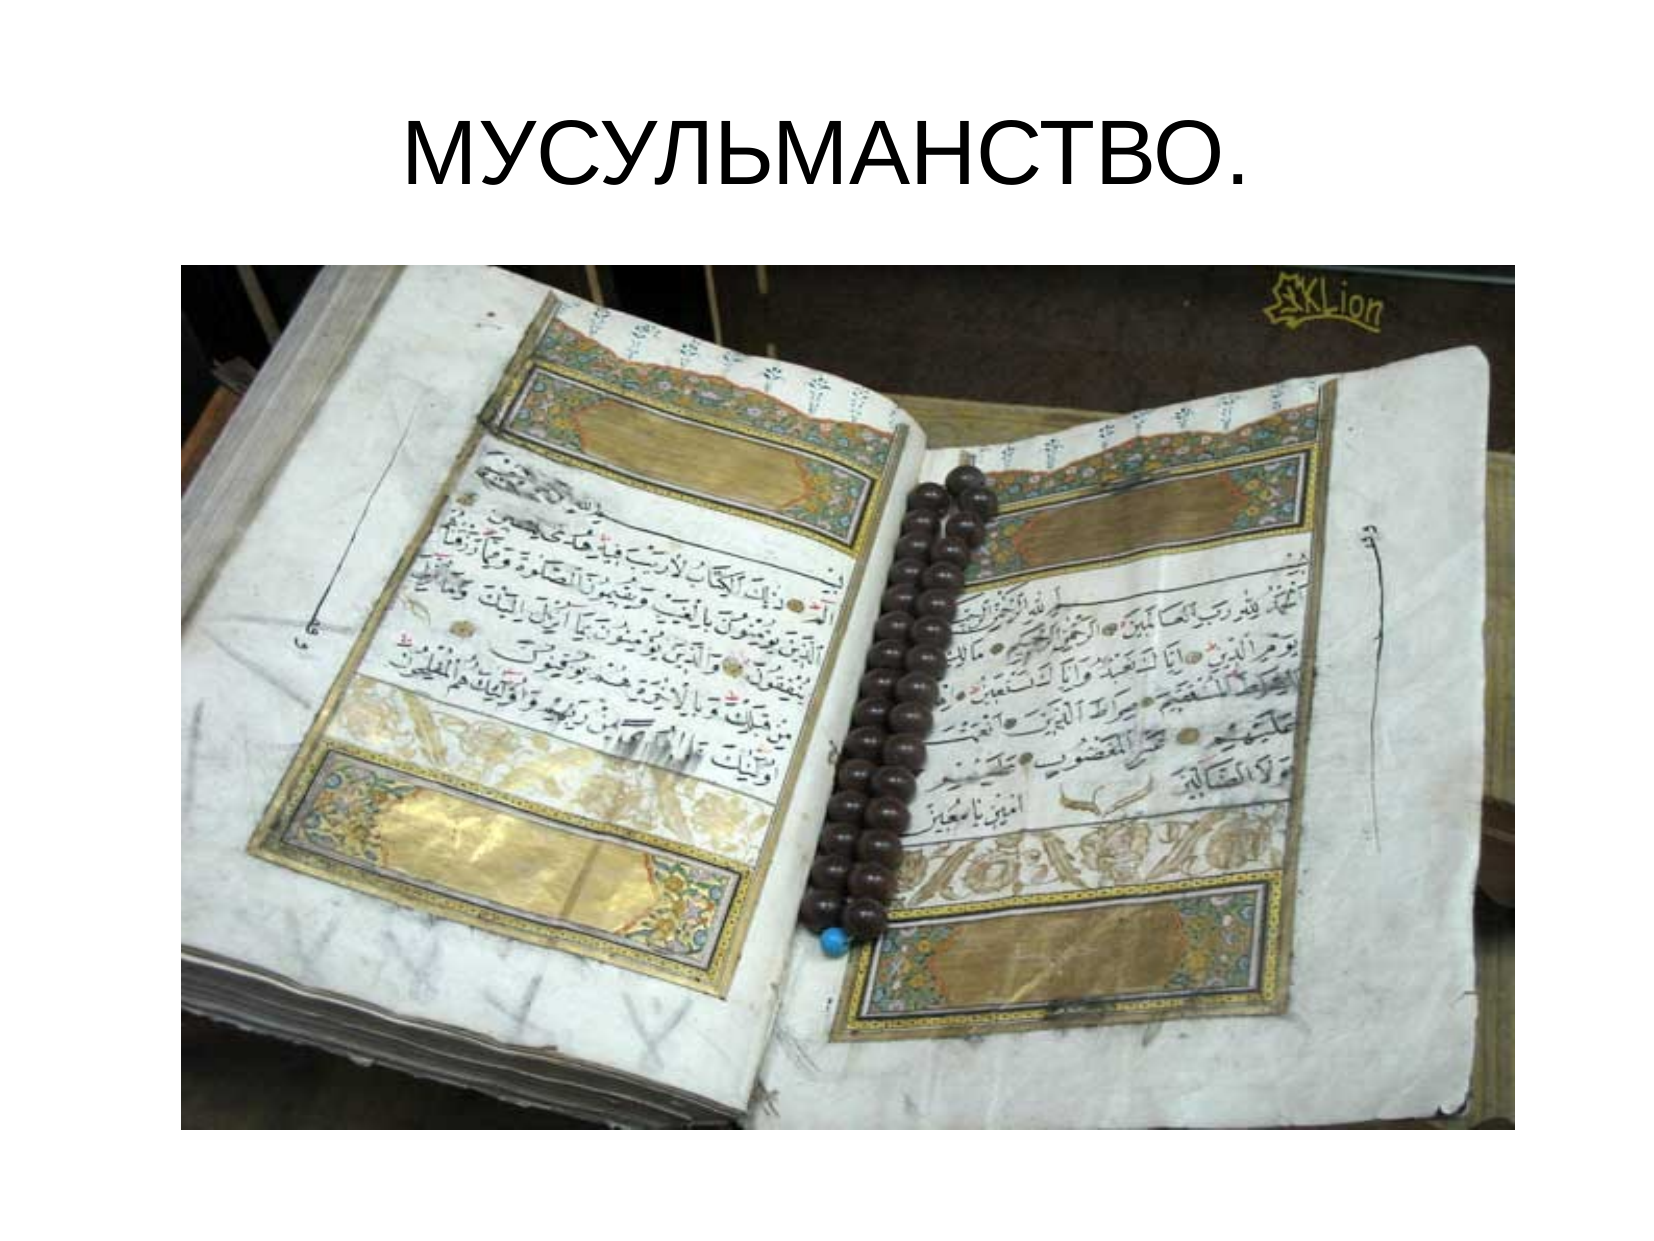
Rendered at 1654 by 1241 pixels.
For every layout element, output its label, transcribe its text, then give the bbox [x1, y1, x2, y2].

picture [181, 265, 1515, 1130]
title МУСУЛЬМАНСТВО. [82, 56, 1571, 250]
